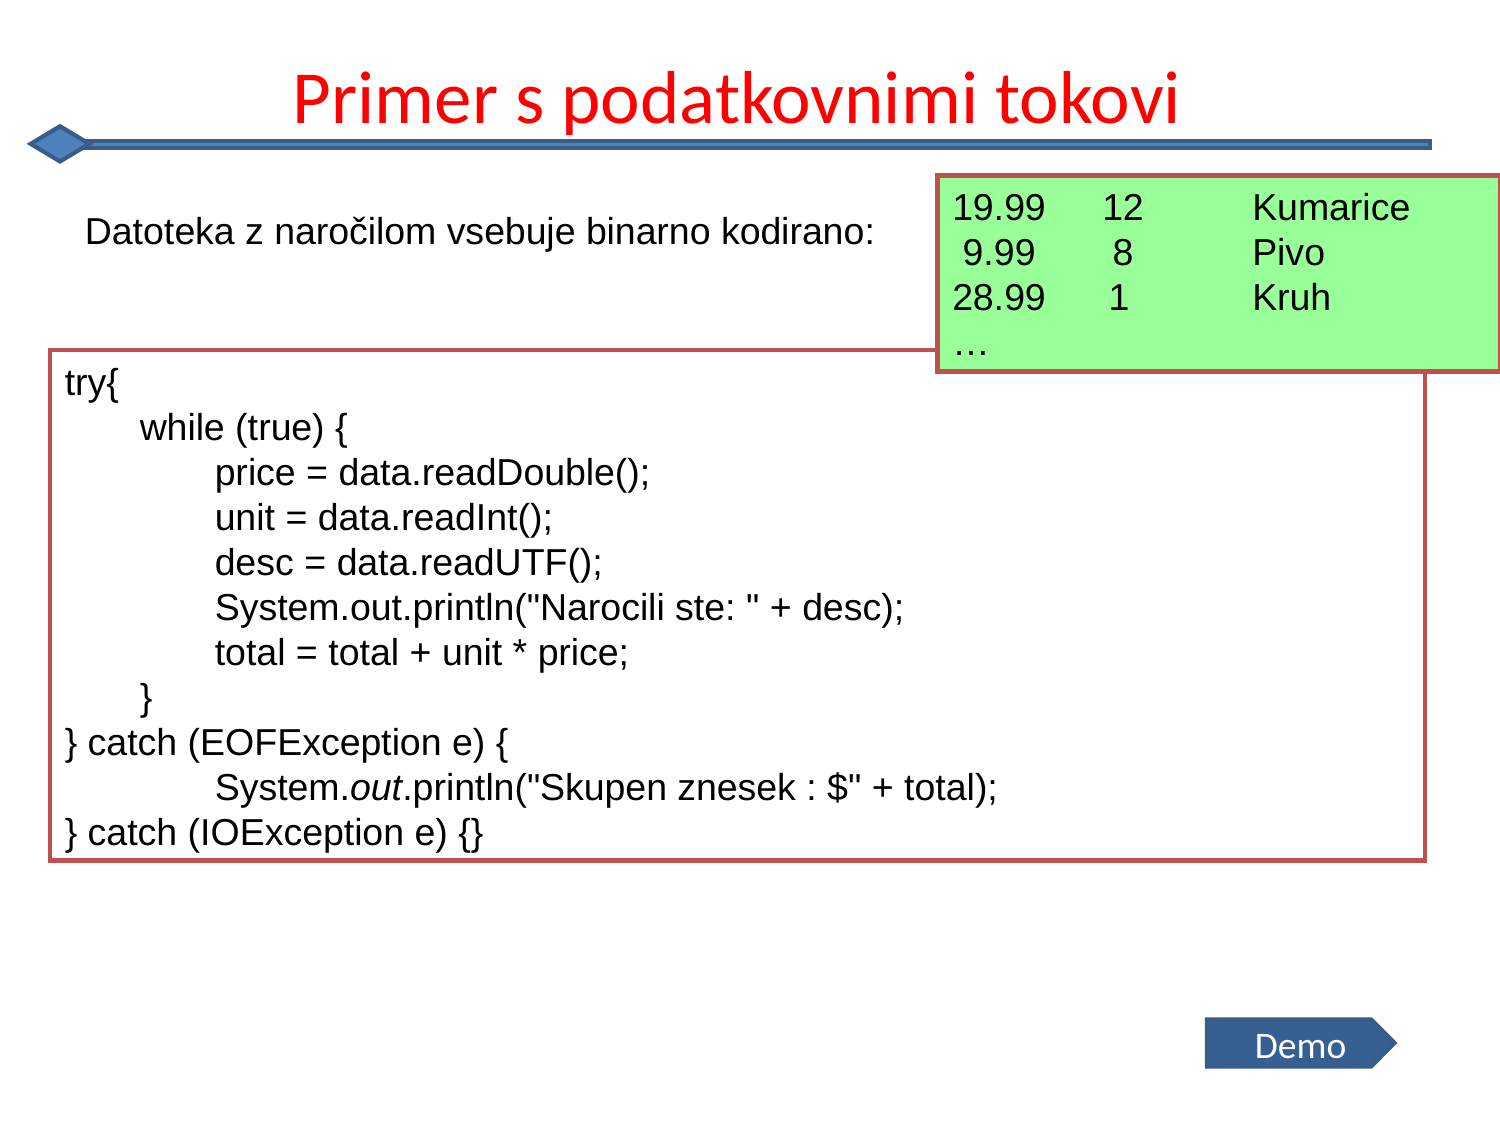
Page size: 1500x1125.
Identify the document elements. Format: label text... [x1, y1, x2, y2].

text_box try{ while (true) { price = data.readDouble(); unit = data.readInt(); desc = data.readUTF(); System.out.println("Narocili ste: " + desc); total = total + unit * price; } } catch (EOFException e) { System.out.println("Skupen znesek : $" + total); } catch (IOException e) {} [49, 349, 1426, 861]
title Primer s podatkovnimi tokovi [99, 0, 1375, 188]
text_box Datoteka z naročilom vsebuje binarno kodirano: [70, 199, 903, 260]
text_box 19.99 12 Kumarice 9.99 8 Pivo 28.99 1 Kruh … [937, 175, 1500, 372]
text_box Demo [1206, 1019, 1395, 1067]
